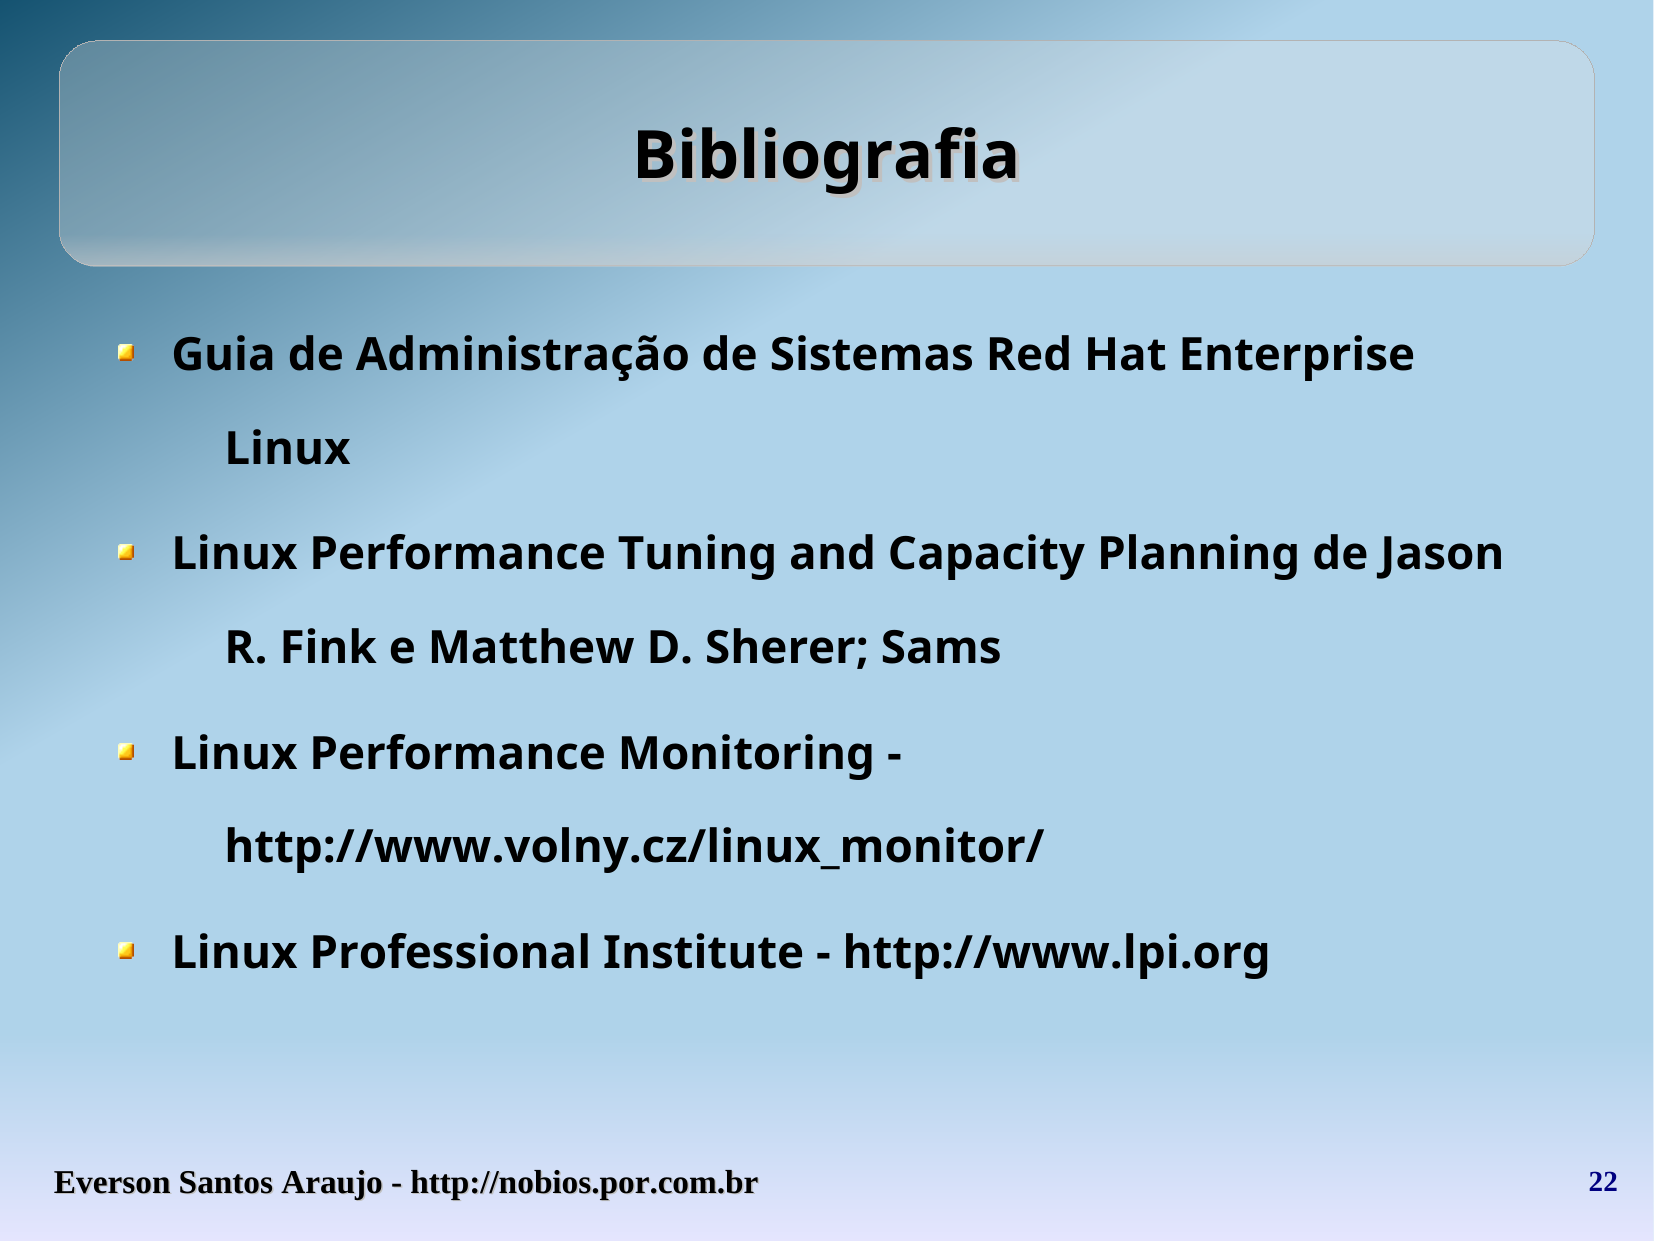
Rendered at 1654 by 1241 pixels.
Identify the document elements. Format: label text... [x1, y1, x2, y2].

title Bibliografia [82, 49, 1571, 257]
list Guia de Administração de Sistemas Red Hat Enterprise Linux Linux Performance Tuning and Capacity Planning de Jason R. Fink e Matthew D. Sherer; Sams Linux Performance Monitoring - http://www.volny.cz/linux_monitor/ Linux Professional Institute - http://www.lpi.org [82, 290, 1571, 1094]
